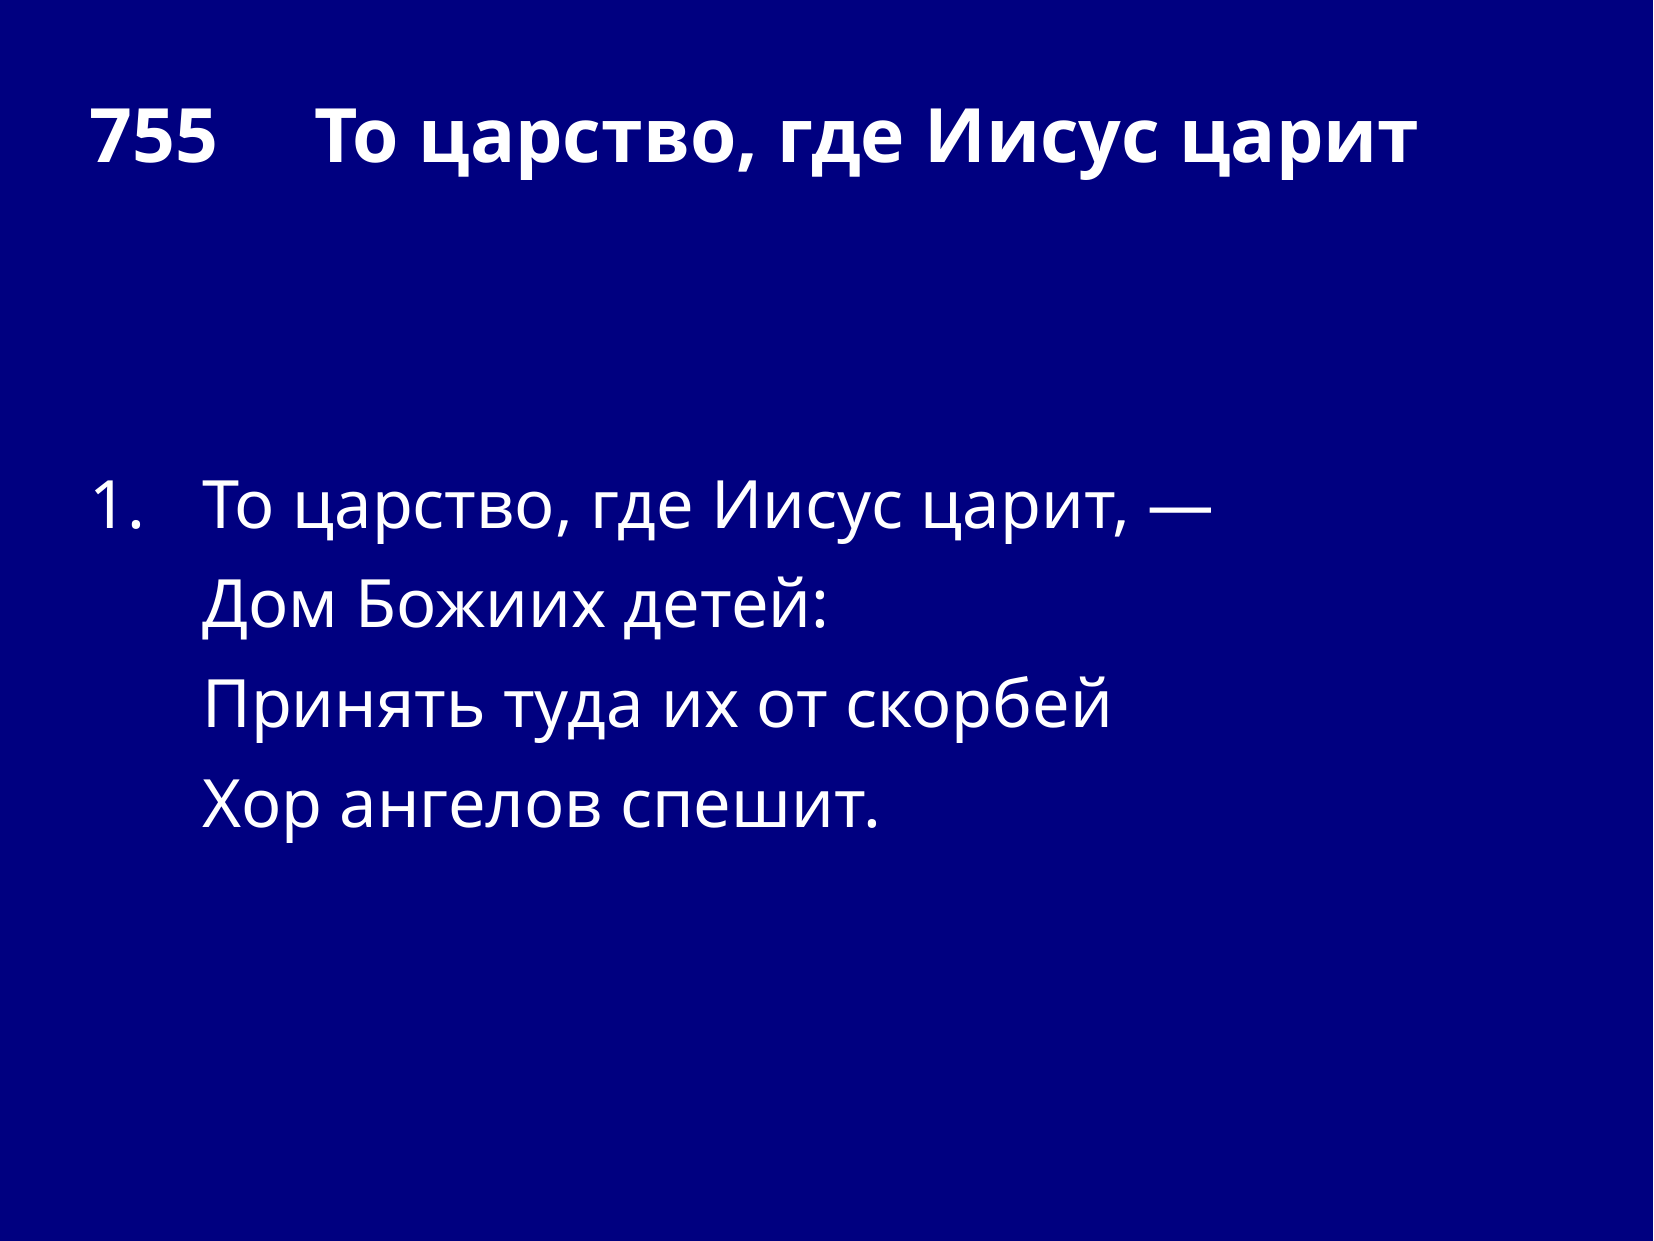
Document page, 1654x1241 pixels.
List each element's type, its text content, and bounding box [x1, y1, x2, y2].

text_box 755 То царство, где Иисус царит [75, 75, 1576, 188]
text_box 1. То царство, где Иисус царит, — Дом Божиих детей: Принять туда их от скорбей Хор ангелов спешит. [75, 188, 1576, 1163]
